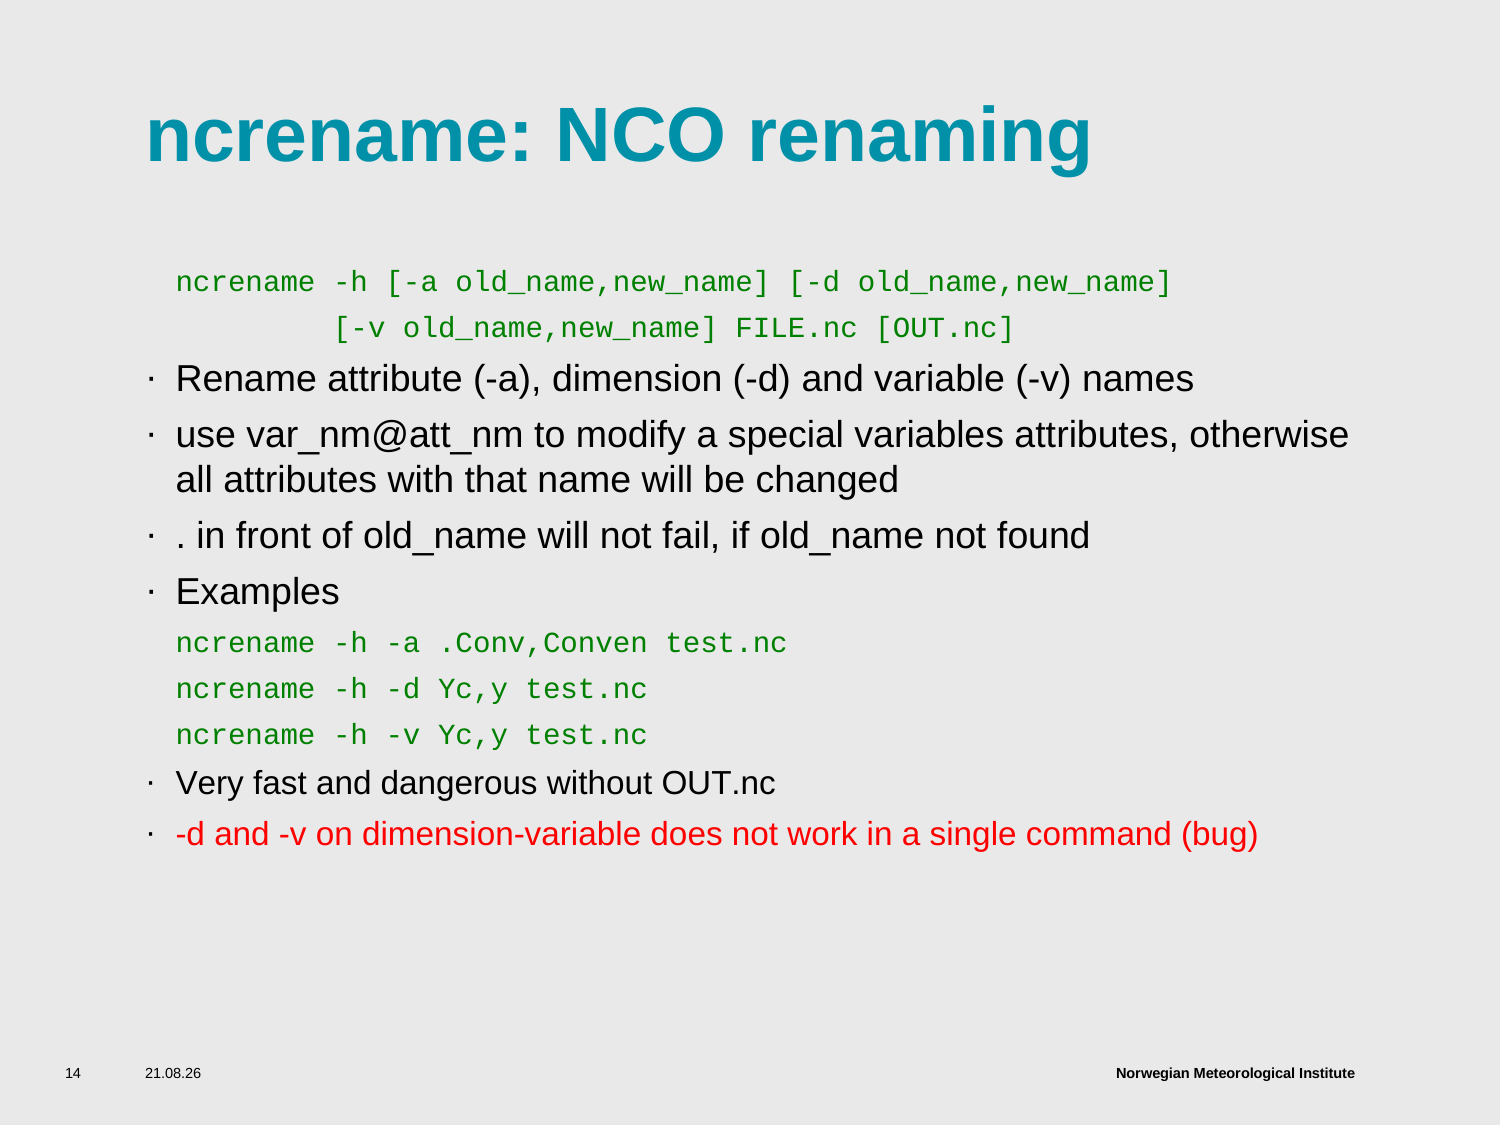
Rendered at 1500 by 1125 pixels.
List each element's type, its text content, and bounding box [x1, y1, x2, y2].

list ncrename -h [-a old_name,new_name] [-d old_name,new_name] [-v old_name,new_name] FILE.nc [OUT.nc] Rename attribute (-a), dimension (-d) and variable (-v) names use var_nm@att_nm to modify a special variables attributes, otherwise all attributes with that name will be changed . in front of old_name will not fail, if old_name not found Examples ncrename -h -a .Conv,Conven test.nc ncrename -h -d Yc,y test.nc ncrename -h -v Yc,y test.nc Very fast and dangerous without OUT.nc -d and -v on dimension-variable does not work in a single command (bug) [145, 262, 1355, 915]
title ncrename: NCO renaming [145, 83, 1355, 178]
